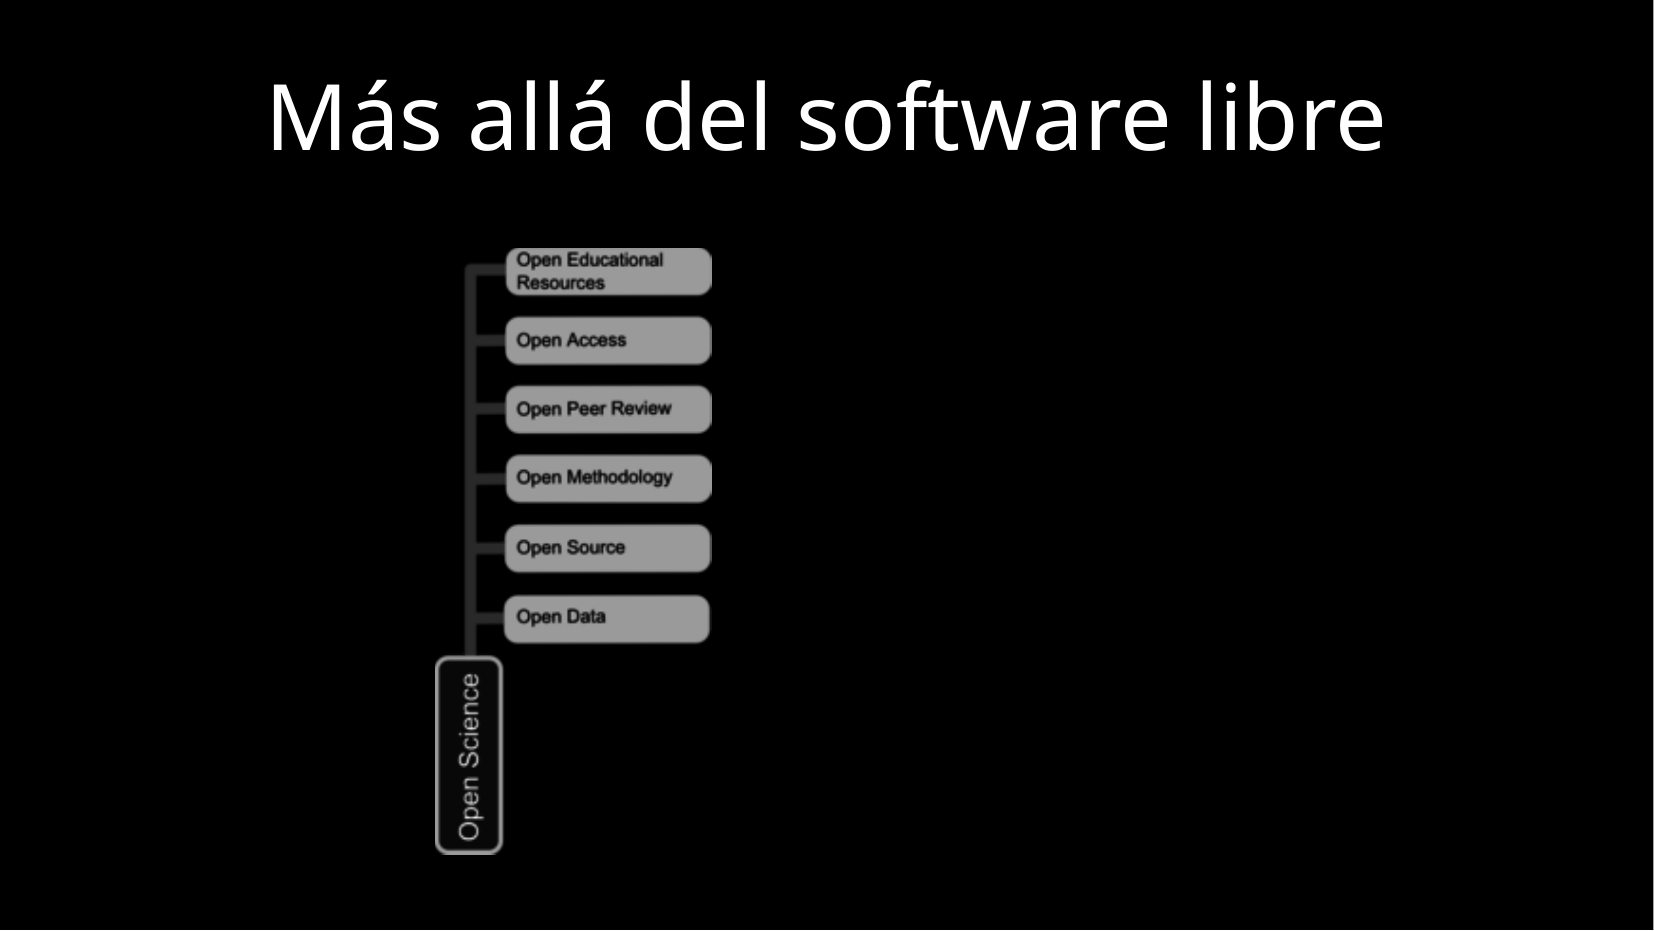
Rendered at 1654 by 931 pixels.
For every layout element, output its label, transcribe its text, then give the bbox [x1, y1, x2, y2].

title Más allá del software libre [82, 37, 1571, 193]
picture [435, 248, 712, 856]
